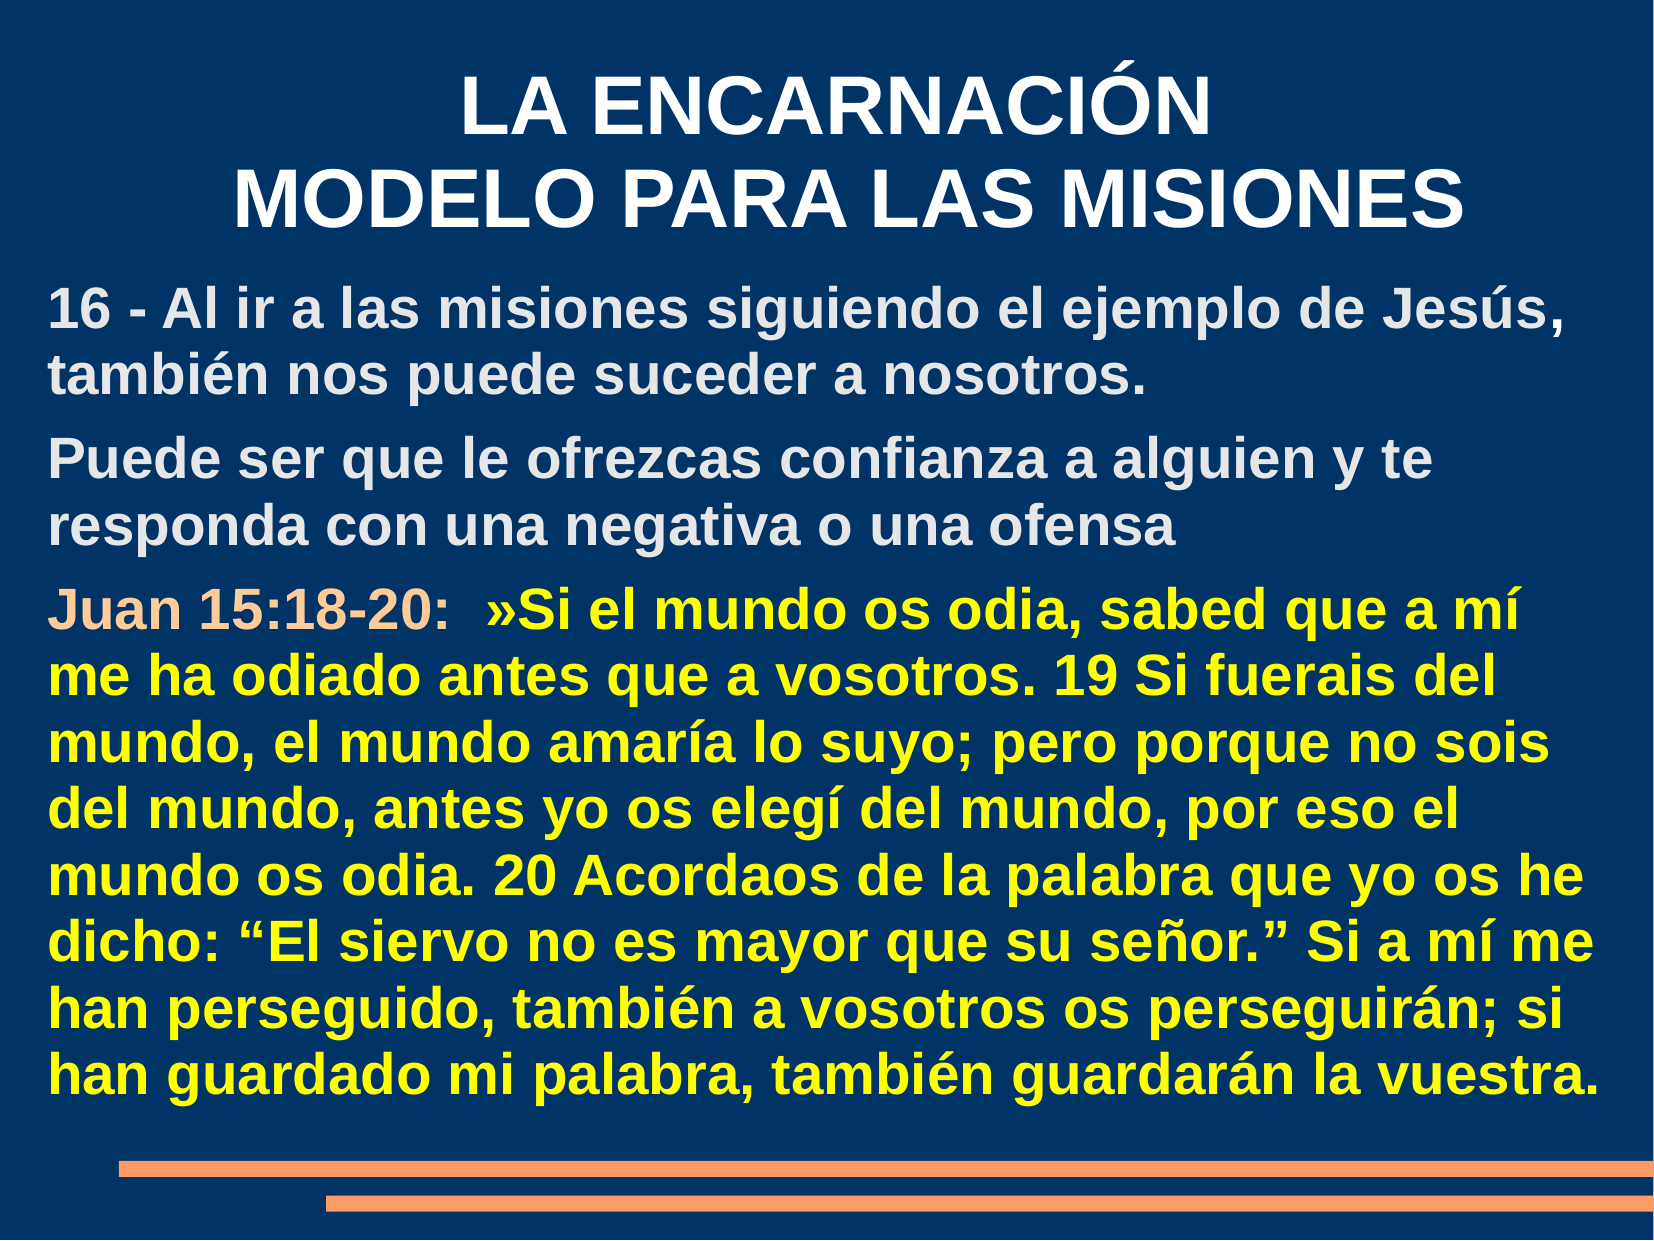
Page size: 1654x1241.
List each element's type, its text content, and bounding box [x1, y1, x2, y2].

title LA ENCARNACIÓN MODELO PARA LAS MISIONES [121, 46, 1534, 254]
list 16 - Al ir a las misiones siguiendo el ejemplo de Jesús, también nos puede suceder a nosotros. Puede ser que le ofrezcas confianza a alguien y te responda con una negativa o una ofensa Juan 15:18-20: »Si el mundo os odia, sabed que a mí me ha odiado antes que a vosotros. 19 Si fuerais del mundo, el mundo amaría lo suyo; pero porque no sois del mundo, antes yo os elegí del mundo, por eso el mundo os odia. 20 Acordaos de la palabra que yo os he dicho: “El siervo no es mayor que su señor.” Si a mí me han perseguido, también a vosotros os perseguirán; si han guardado mi palabra, también guardarán la vuestra. [47, 271, 1607, 1054]
